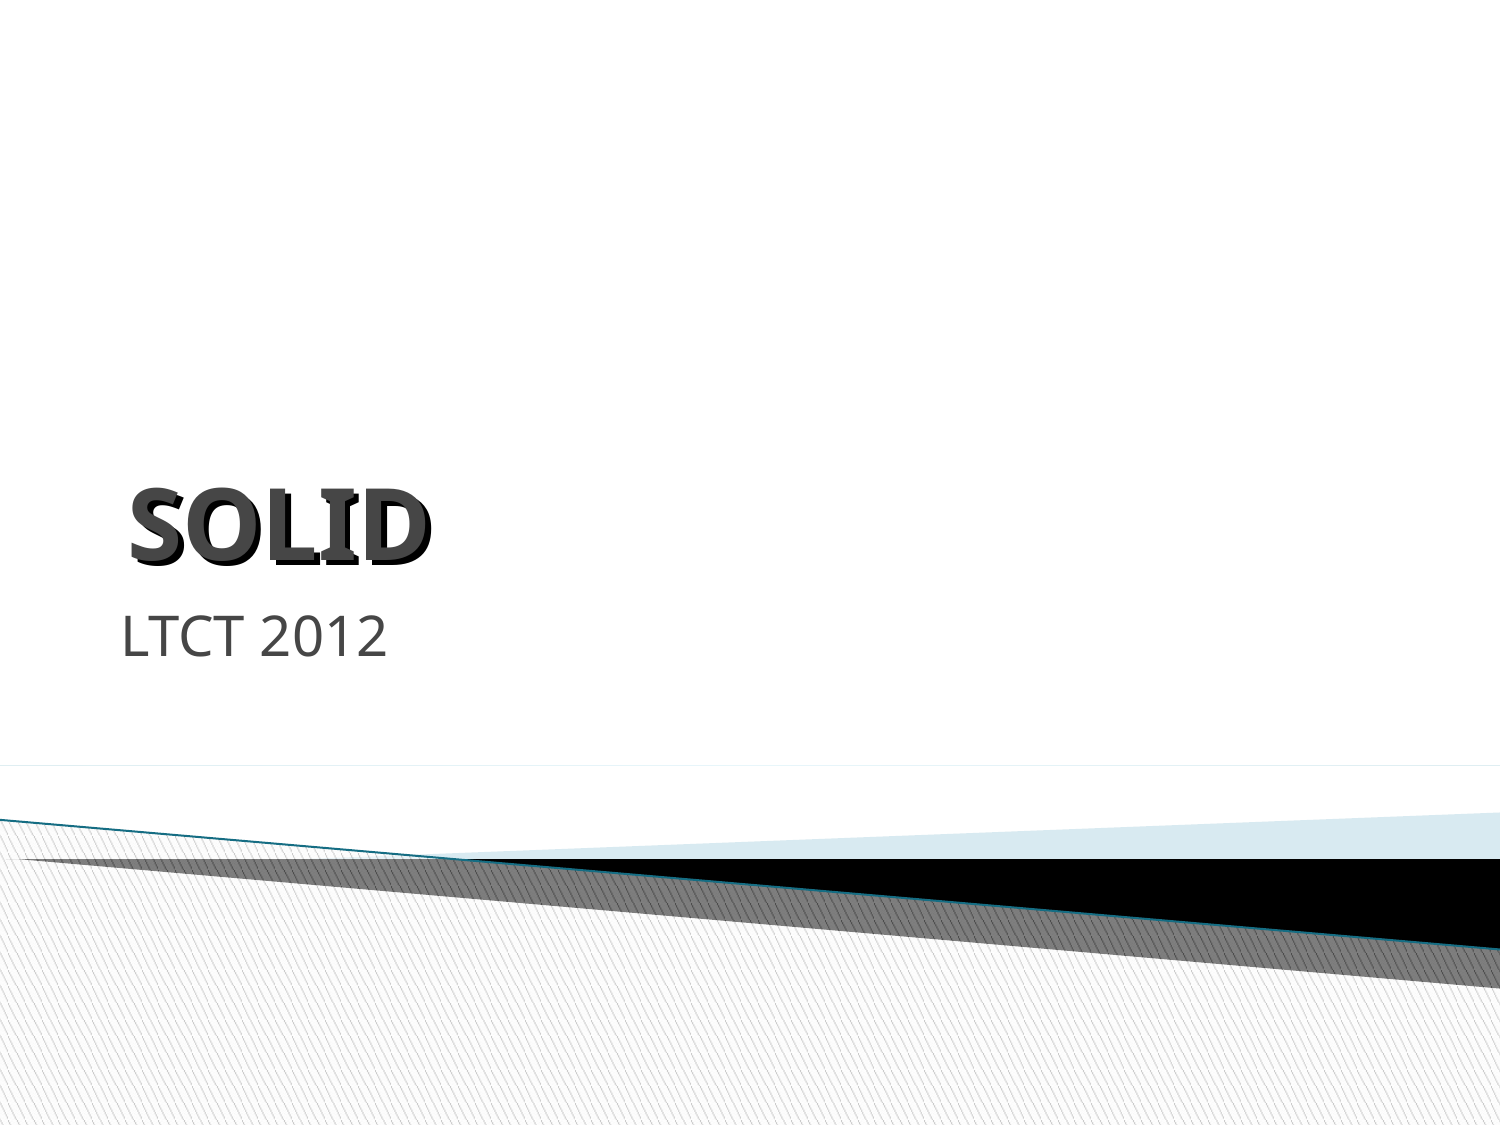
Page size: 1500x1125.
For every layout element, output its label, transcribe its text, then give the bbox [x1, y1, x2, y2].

subtitle LTCT 2012 [112, 592, 1388, 790]
picture [5, 859, 1500, 989]
title SOLID [112, 287, 1388, 588]
